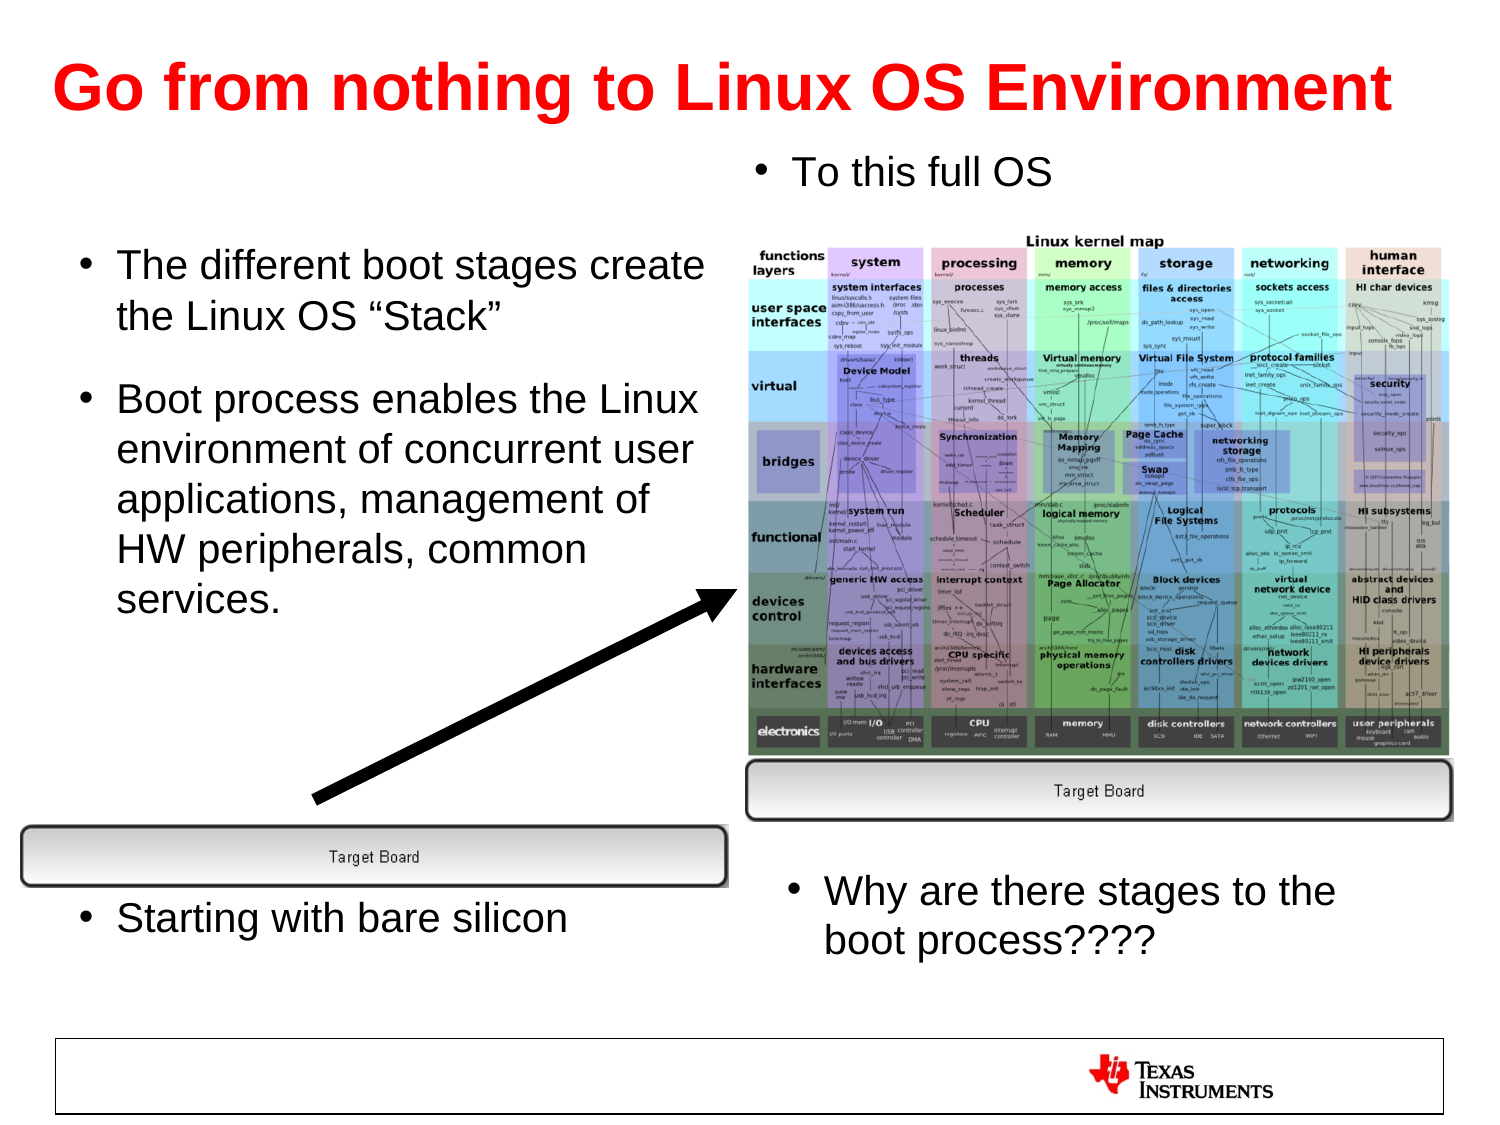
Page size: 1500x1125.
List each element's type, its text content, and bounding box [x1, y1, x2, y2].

title Go from nothing to Linux OS Environment [37, 23, 1426, 158]
picture [740, 231, 1457, 822]
picture [20, 824, 729, 888]
list Starting with bare silicon [64, 888, 704, 1065]
picture [1087, 1052, 1274, 1099]
text_box Why are there stages to the boot process???? [772, 855, 1412, 1037]
text_box The different boot stages create the Linux OS “Stack” Boot process enables the Linux environment of concurrent user applications, management of HW peripherals, common services. [64, 230, 741, 664]
text_box To this full OS [739, 137, 1379, 231]
